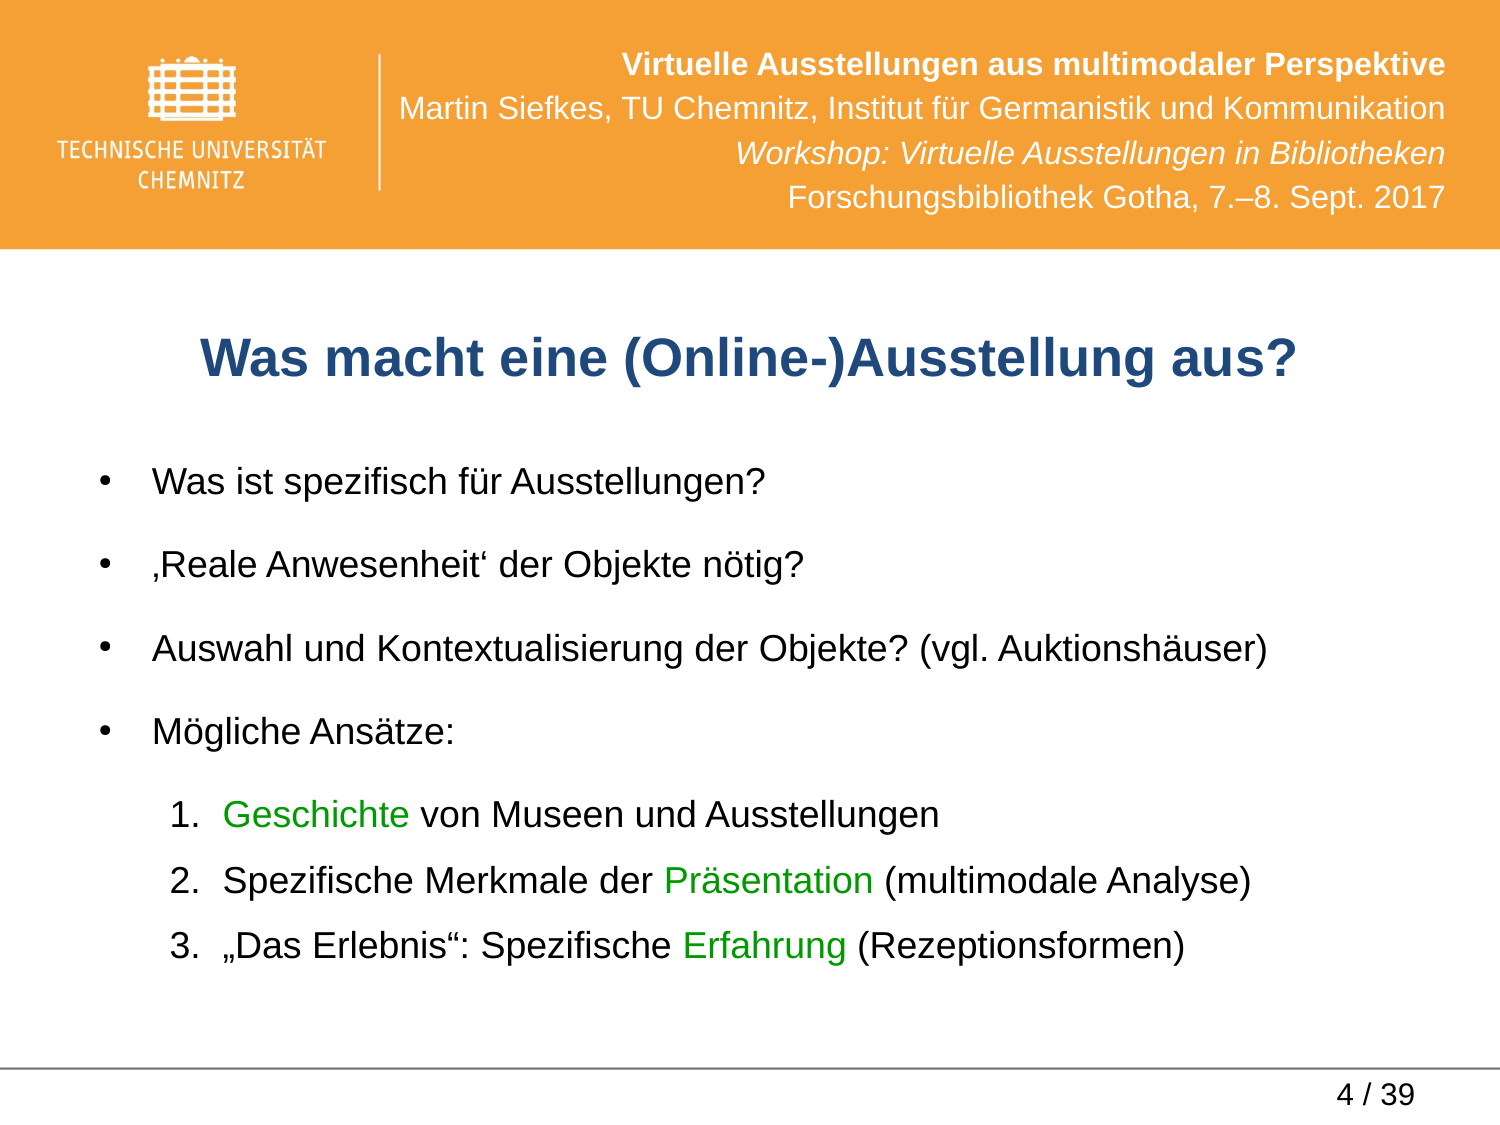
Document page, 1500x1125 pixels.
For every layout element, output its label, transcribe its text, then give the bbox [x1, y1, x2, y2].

list [419, 45, 774, 197]
text_box Was macht eine (Online-)Ausstellung aus? [59, 314, 1441, 449]
list Was ist spezifisch für Ausstellungen? ‚Reale Anwesenheit‘ der Objekte nötig? Auswahl und Kontextualisierung der Objekte? (vgl. Auktionshäuser) Mögliche Ansätze: Geschichte von Museen und Ausstellungen Spezifische Merkmale der Präsentation (multimodale Analyse) „Das Erlebnis“: Spezifische Erfahrung (Rezeptionsformen) [81, 460, 1460, 969]
text_box <Foliennummer> / 39 [1162, 1069, 1500, 1120]
picture [0, 0, 1500, 1125]
